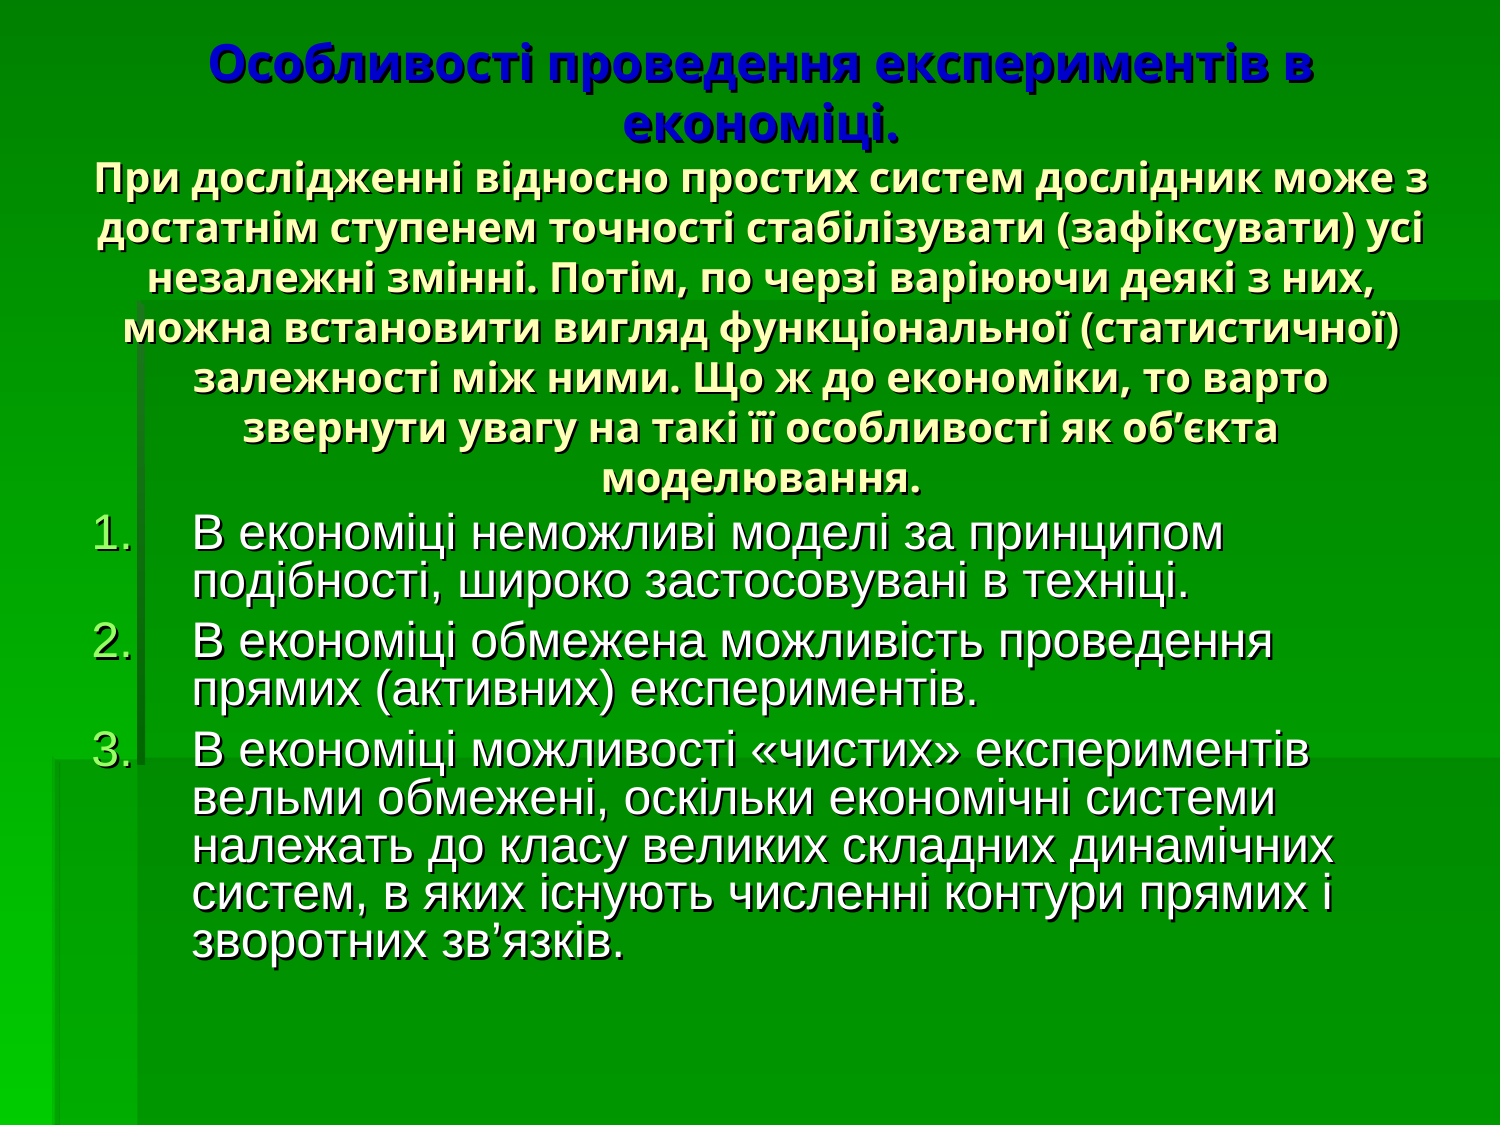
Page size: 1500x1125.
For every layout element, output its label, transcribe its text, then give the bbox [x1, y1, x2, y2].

list В економіці неможливі моделі за принципом подібності, широко застосовувані в техніці. В економіці обмежена можливість проведення прямих (активних) експериментів. В економіці можливості «чистих» експериментів вельми обмежені, оскільки економічні системи належать до класу великих складних динамічних систем, в яких існують численні контури прямих і зворотних зв’язків. [76, 503, 1391, 1024]
title Особливості проведення експериментів в економіці. При дослідженні відносно простих систем дослідник може з достатнім ступенем точності стабілізувати (зафіксувати) усі незалежні змінні. Потім, по черзі варіюючи деякі з них, можна встановити вигляд функціональної (статистичної) залежності між ними. Що ж до економіки, то варто звернути увагу на такі її особливості як об’єкта моделювання. [75, 23, 1447, 509]
